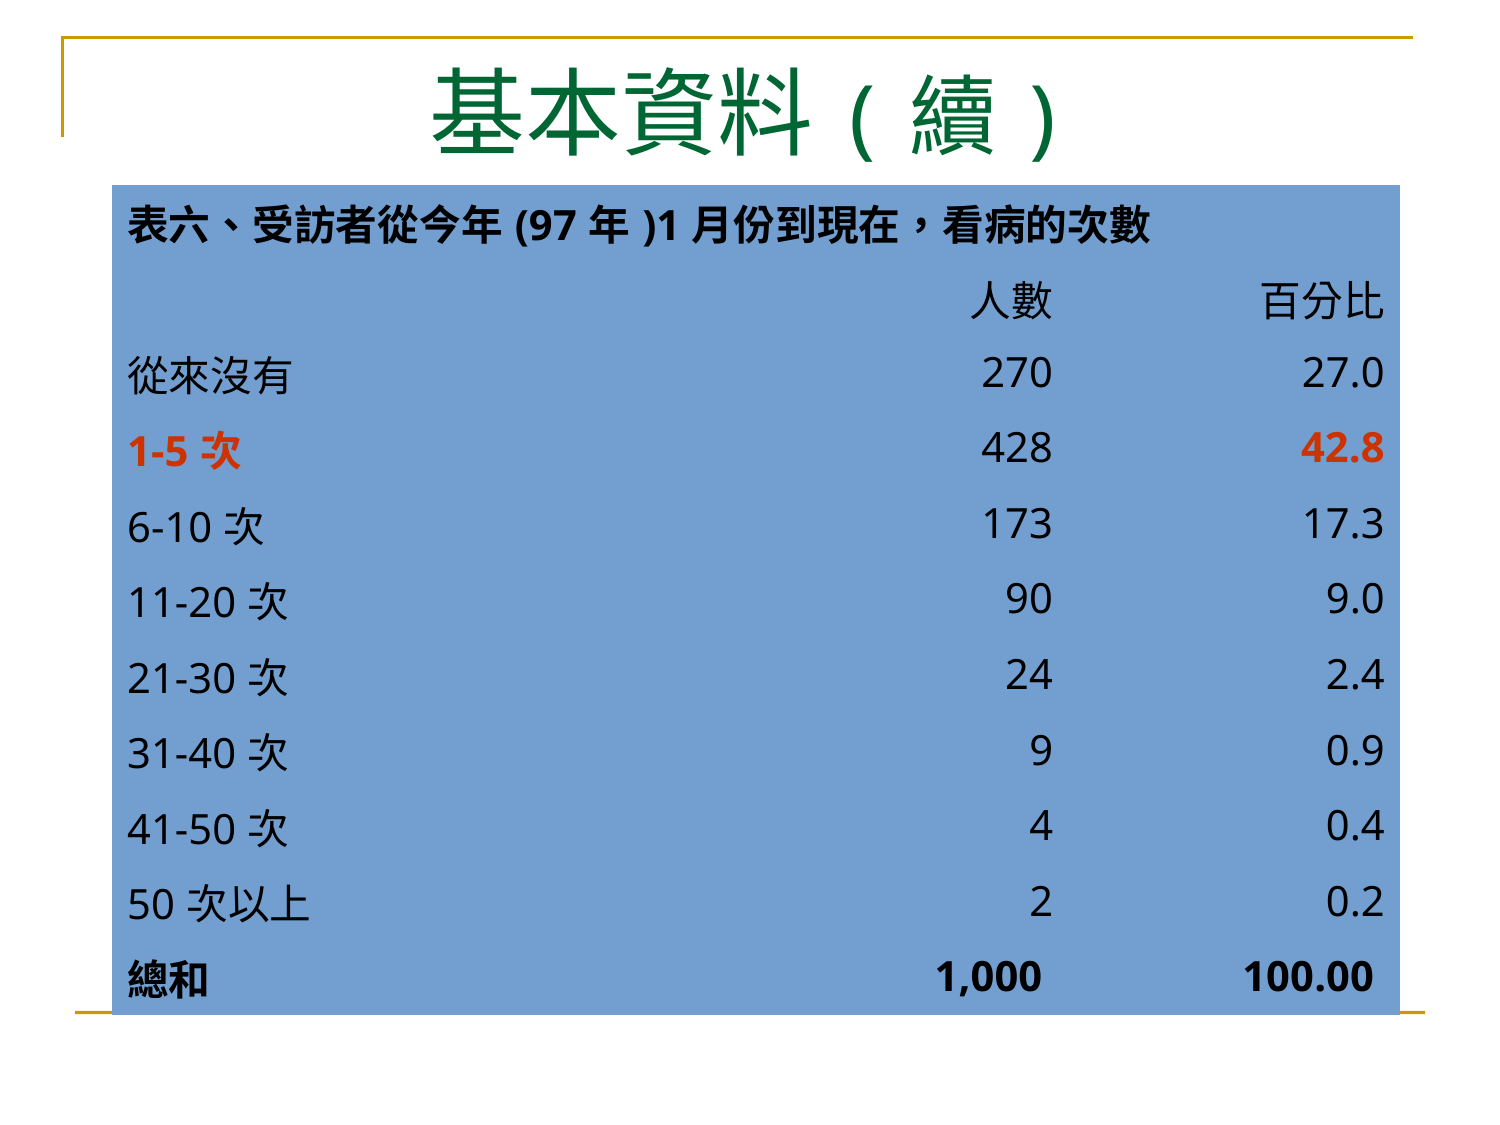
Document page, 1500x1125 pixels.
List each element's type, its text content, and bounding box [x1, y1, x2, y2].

table_cell [112, 260, 805, 335]
table_header 表六、受訪者從今年(97年)1月份到現在，看病的次數 [112, 201, 1400, 260]
table_cell 270 [805, 335, 1068, 411]
table_cell 2.4 [1068, 637, 1400, 713]
table_cell 1,000 [805, 939, 1068, 1015]
table_cell 9.0 [1068, 562, 1400, 637]
table_cell 0.2 [1068, 864, 1400, 939]
table_cell 31-40次 [112, 713, 805, 788]
table_cell 9 [805, 713, 1068, 788]
table_cell 4 [805, 788, 1068, 864]
table_cell 100.00 [1068, 939, 1400, 1015]
table_cell 41-50次 [112, 788, 805, 864]
table_cell 90 [805, 562, 1068, 637]
table_cell 2 [805, 864, 1068, 939]
table_cell 17.3 [1068, 486, 1400, 562]
table_cell 人數 [805, 260, 1068, 335]
table_cell 從來沒有 [112, 335, 805, 411]
table_cell 27.0 [1068, 335, 1400, 411]
table_cell 總和 [112, 939, 805, 1015]
table_cell 百分比 [1068, 260, 1400, 335]
table_cell 428 [805, 411, 1068, 486]
table_cell 24 [805, 637, 1068, 713]
table_cell 6-10次 [112, 486, 805, 562]
table_cell 1-5次 [112, 411, 805, 486]
table_cell 0.4 [1068, 788, 1400, 864]
title 基本資料(續) [75, 45, 1426, 201]
table_cell 11-20次 [112, 562, 805, 637]
table_cell 42.8 [1068, 411, 1400, 486]
table_cell 0.9 [1068, 713, 1400, 788]
table_cell 173 [805, 486, 1068, 562]
table_cell 21-30次 [112, 637, 805, 713]
table_cell 50次以上 [112, 864, 805, 939]
